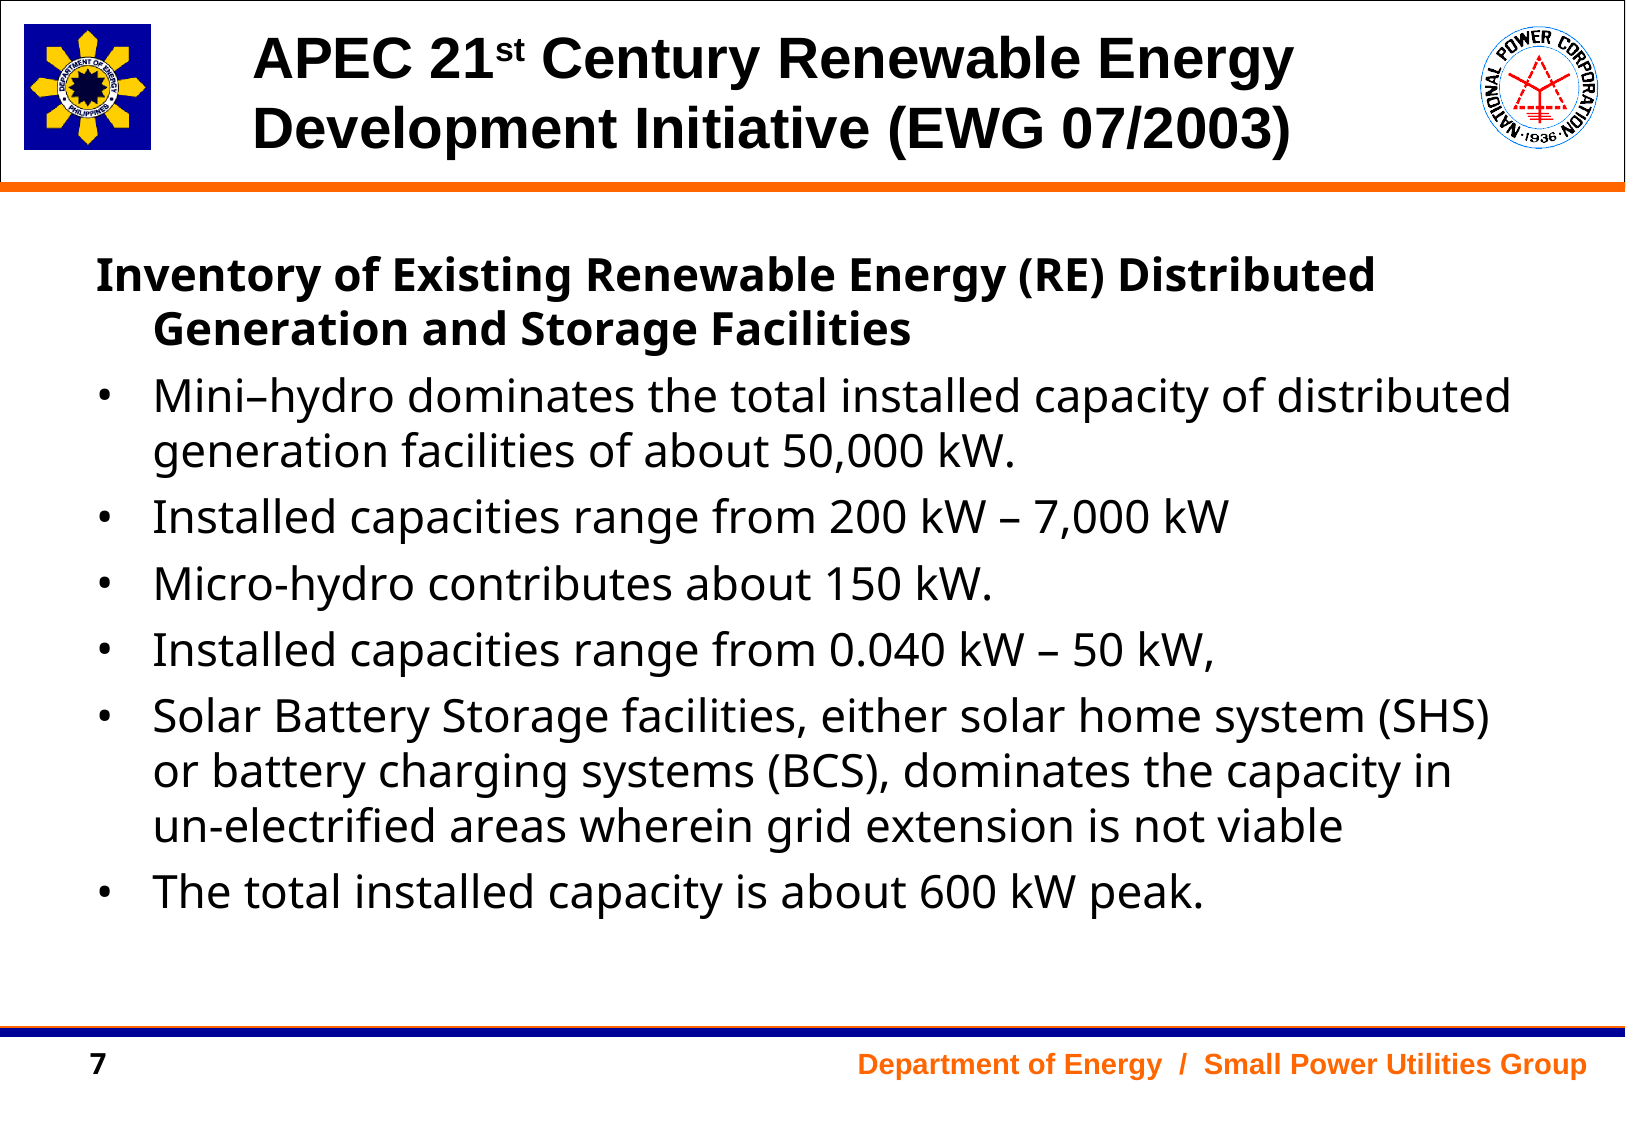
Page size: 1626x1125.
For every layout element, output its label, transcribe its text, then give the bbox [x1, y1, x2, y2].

picture [24, 24, 151, 150]
list Inventory of Existing Renewable Energy (RE) Distributed Generation and Storage Facilities Mini–hydro dominates the total installed capacity of distributed generation facilities of about 50,000 kW. Installed capacities range from 200 kW – 7,000 kW Micro-hydro contributes about 150 kW. Installed capacities range from 0.040 kW – 50 kW, Solar Battery Storage facilities, either solar home system (SHS) or battery charging systems (BCS), dominates the capacity in un-electrified areas wherein grid extension is not viable The total installed capacity is about 600 kW peak. [81, 237, 1544, 997]
picture [1475, 24, 1600, 150]
